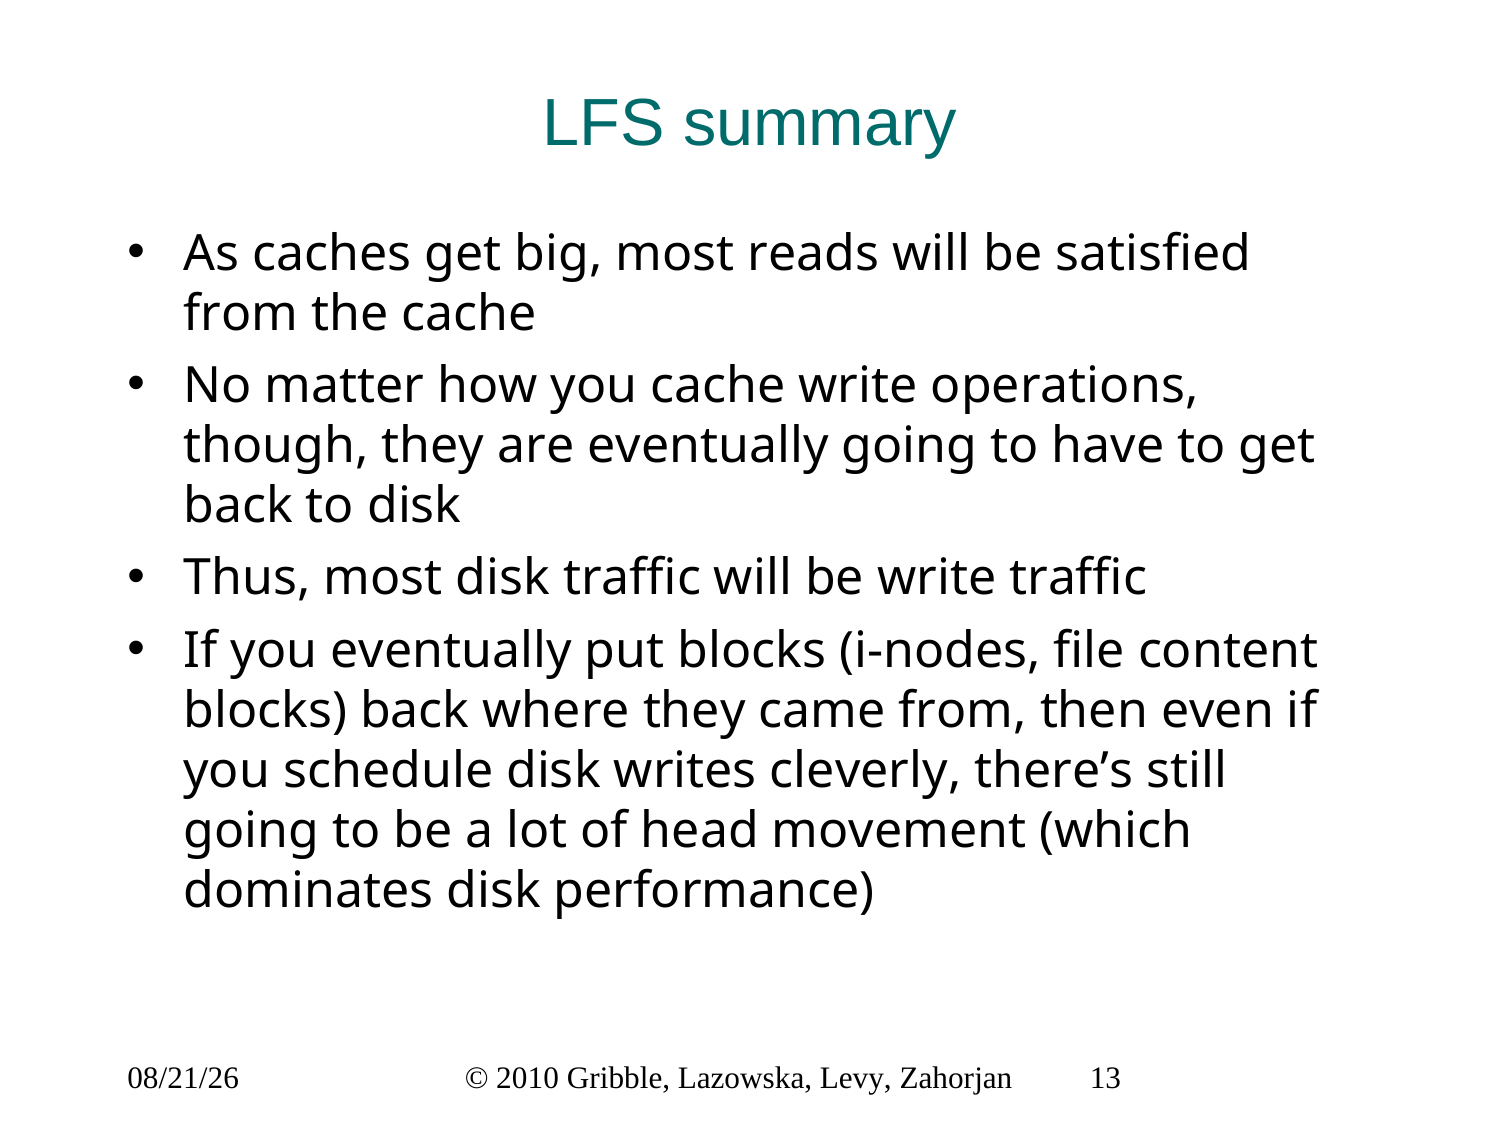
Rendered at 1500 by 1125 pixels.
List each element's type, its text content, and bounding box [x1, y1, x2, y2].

list As caches get big, most reads will be satisfied from the cache No matter how you cache write operations, though, they are eventually going to have to get back to disk Thus, most disk traffic will be write traffic If you eventually put blocks (i-nodes, file content blocks) back where they came from, then even if you schedule disk writes cleverly, there’s still going to be a lot of head movement (which dominates disk performance) [112, 212, 1388, 1025]
title LFS summary [112, 62, 1388, 175]
